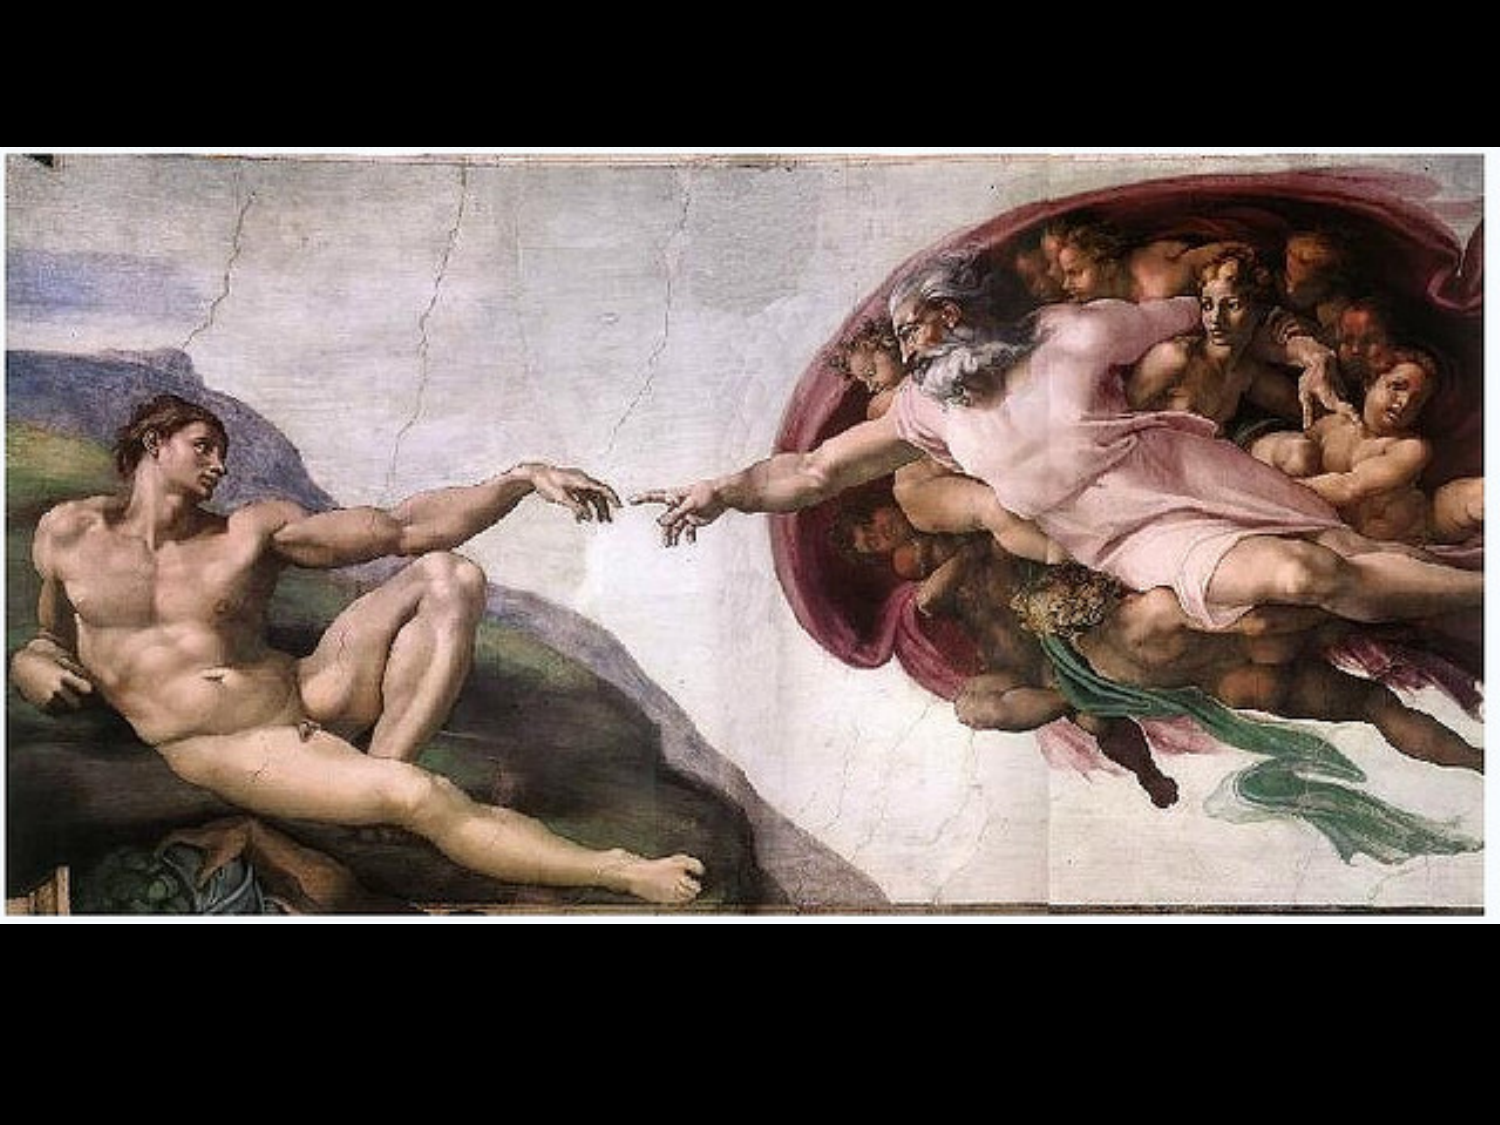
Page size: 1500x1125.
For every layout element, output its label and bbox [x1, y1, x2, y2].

picture [0, 147, 1500, 924]
